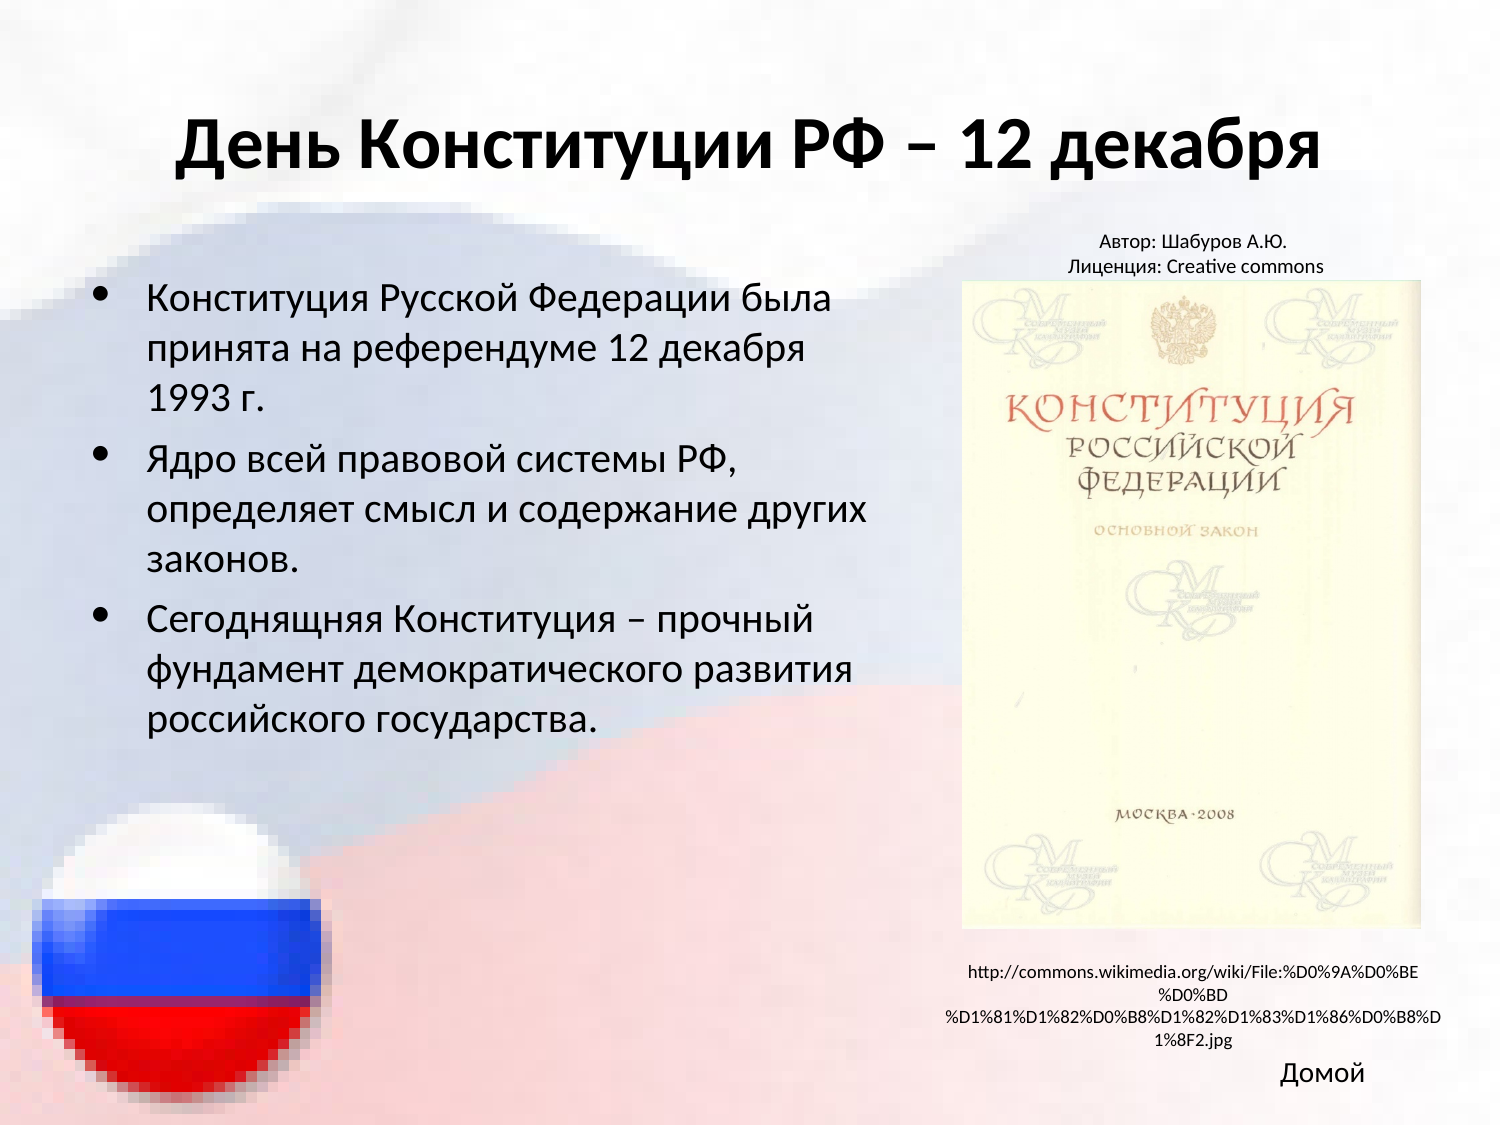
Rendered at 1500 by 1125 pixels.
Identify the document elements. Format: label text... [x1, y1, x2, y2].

text_box Автор: Шабуров А.Ю. Лиценция: Creative commons [938, 219, 1453, 286]
text_box [962, 286, 1421, 929]
title День Конституции РФ – 12 декабря [75, 45, 1426, 233]
list Конституция Русской Федерации была принята на референдуме 12 декабря 1993 г. Ядро всей правовой системы РФ, определяет смысл и содержание других законов. Сегоднящняя Конституция – прочный фундамент демократического развития российского государства. [74, 262, 892, 1006]
text_box http://commons.wikimedia.org/wiki/File:%D0%9A%D0%BE%D0%BD%D1%81%D1%82%D0%B8%D1%82%D1%83%D1%86%D0%B8%D1%8F2.jpg [927, 952, 1459, 1058]
text_box Домой [1226, 1050, 1420, 1090]
picture [0, 0, 1500, 1125]
